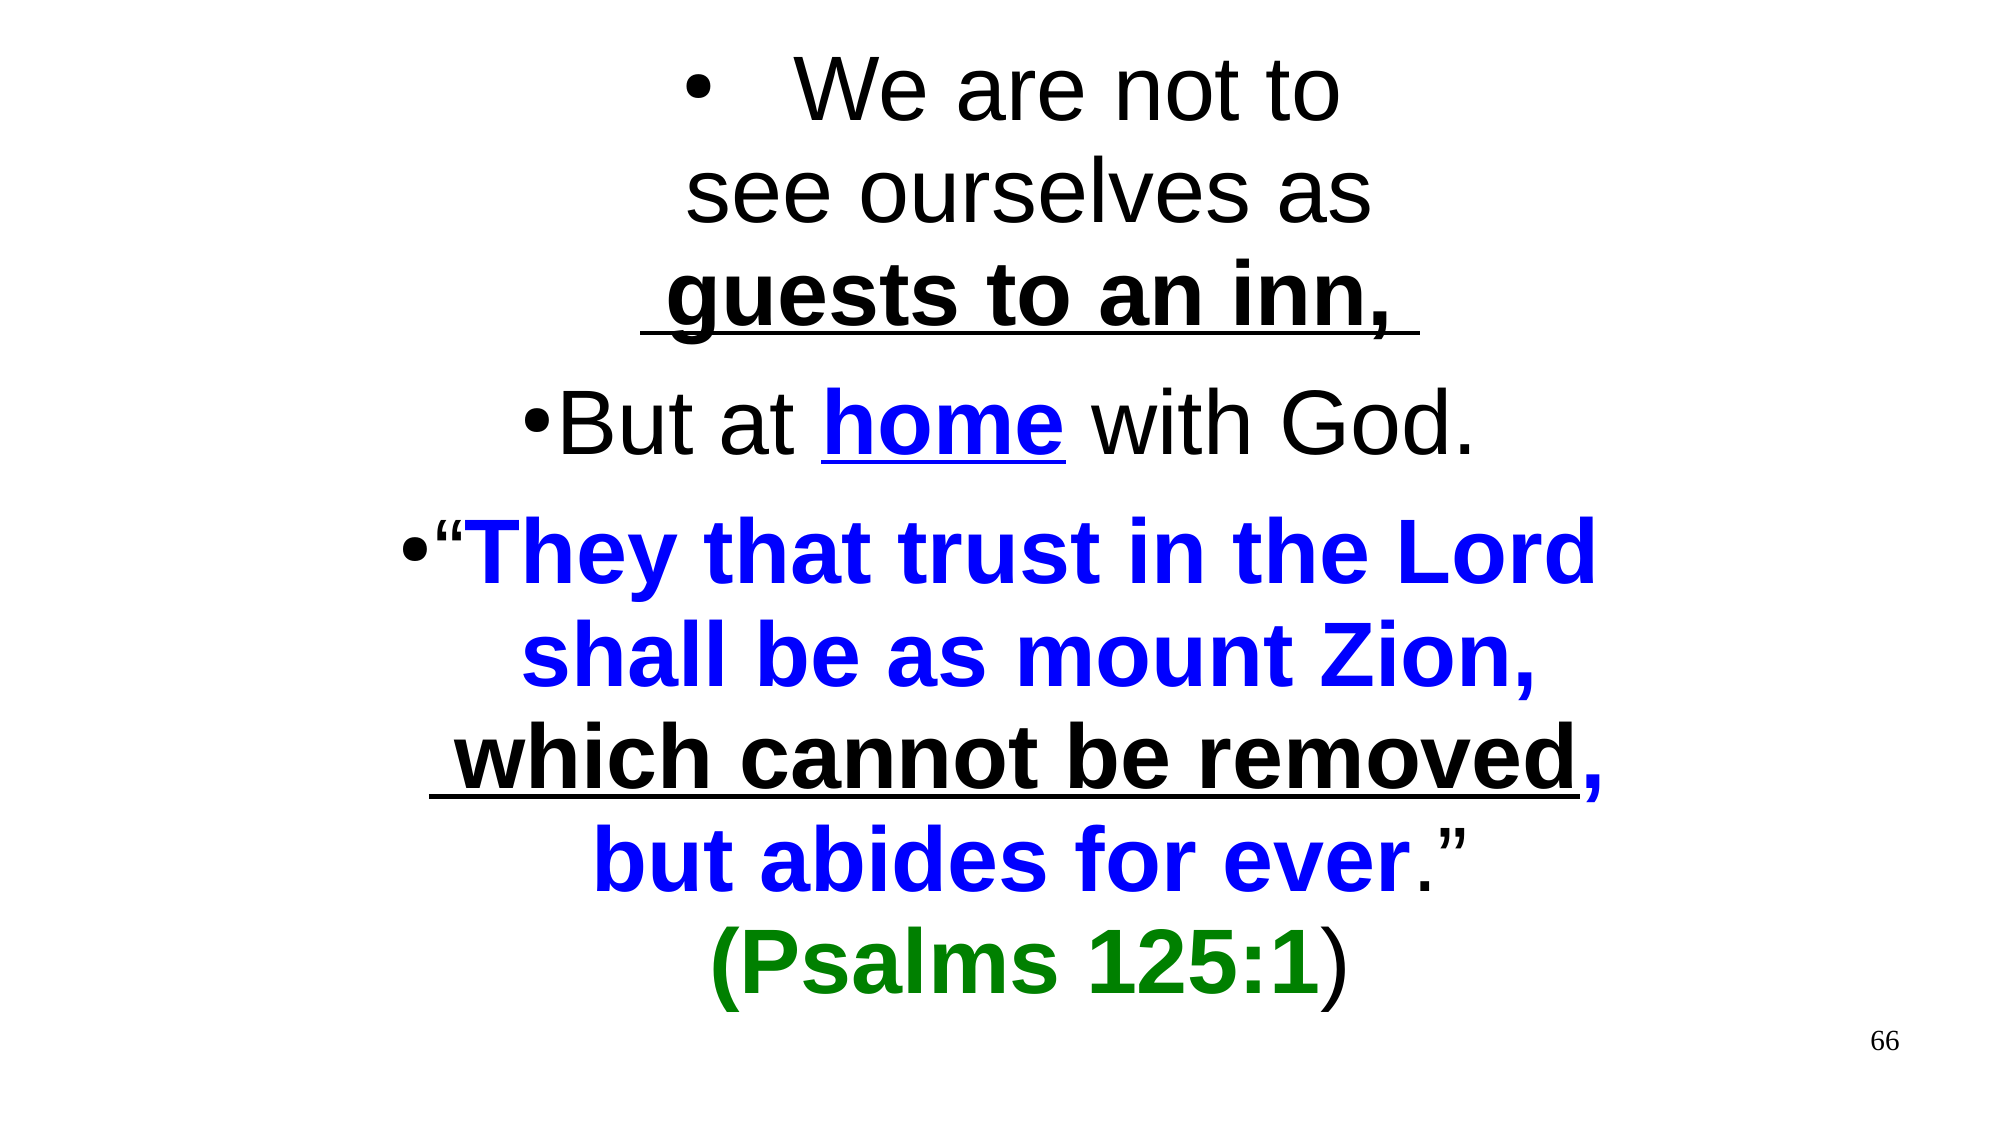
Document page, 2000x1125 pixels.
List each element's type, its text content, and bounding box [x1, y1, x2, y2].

list We are not to see ourselves as guests to an inn, But at home with God. “They that trust in the Lord shall be as mount Zion, which cannot be removed, but abides for ever.” (Psalms 125:1) [37, 37, 1988, 1088]
